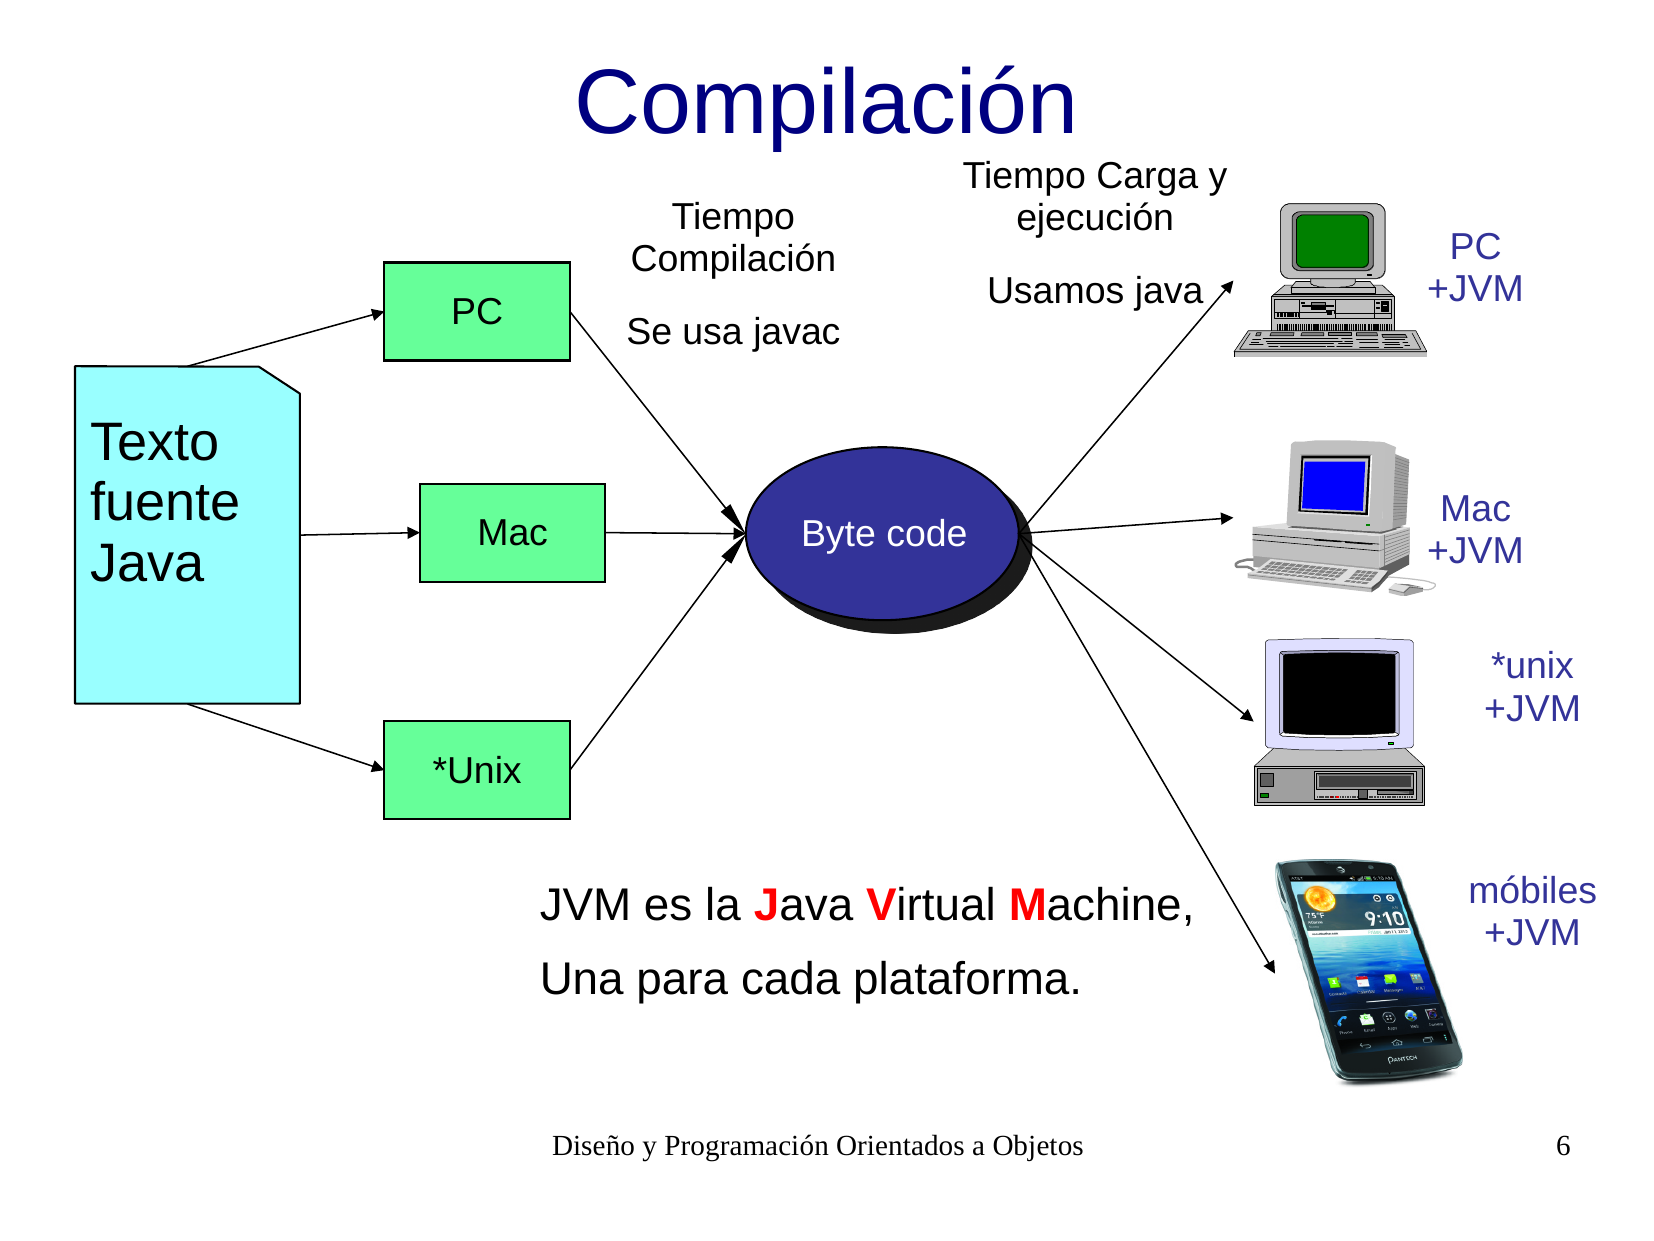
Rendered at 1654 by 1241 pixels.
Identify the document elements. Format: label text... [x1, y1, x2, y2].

picture [1275, 859, 1463, 1088]
text_box Mac [419, 483, 606, 582]
chart [1253, 637, 1426, 806]
text_box JVM es la Java Virtual Machine, Una para cada plataforma. [1217, 871, 1271, 961]
text_box *unix +JVM [1468, 637, 1597, 737]
title Compilación [82, 44, 1571, 159]
text_box Tiempo Carga y ejecución Usamos java [911, 146, 1279, 320]
text_box Texto fuente Java [75, 403, 300, 601]
text_box móbiles +JVM [1453, 861, 1613, 962]
text_box JVM es la Java Virtual Machine, Una para cada plataforma. [525, 871, 1271, 1013]
text_box PC +JVM [1411, 217, 1540, 317]
text_box PC [384, 262, 570, 361]
chart [1233, 203, 1429, 358]
text_box Mac +JVM [1411, 480, 1540, 580]
text_box [75, 366, 300, 403]
text_box [75, 601, 300, 704]
text_box Tiempo Compilación Se usa javac [600, 187, 867, 361]
text_box Byte code [745, 447, 1019, 621]
chart [1233, 439, 1438, 596]
text_box *Unix [384, 721, 570, 820]
